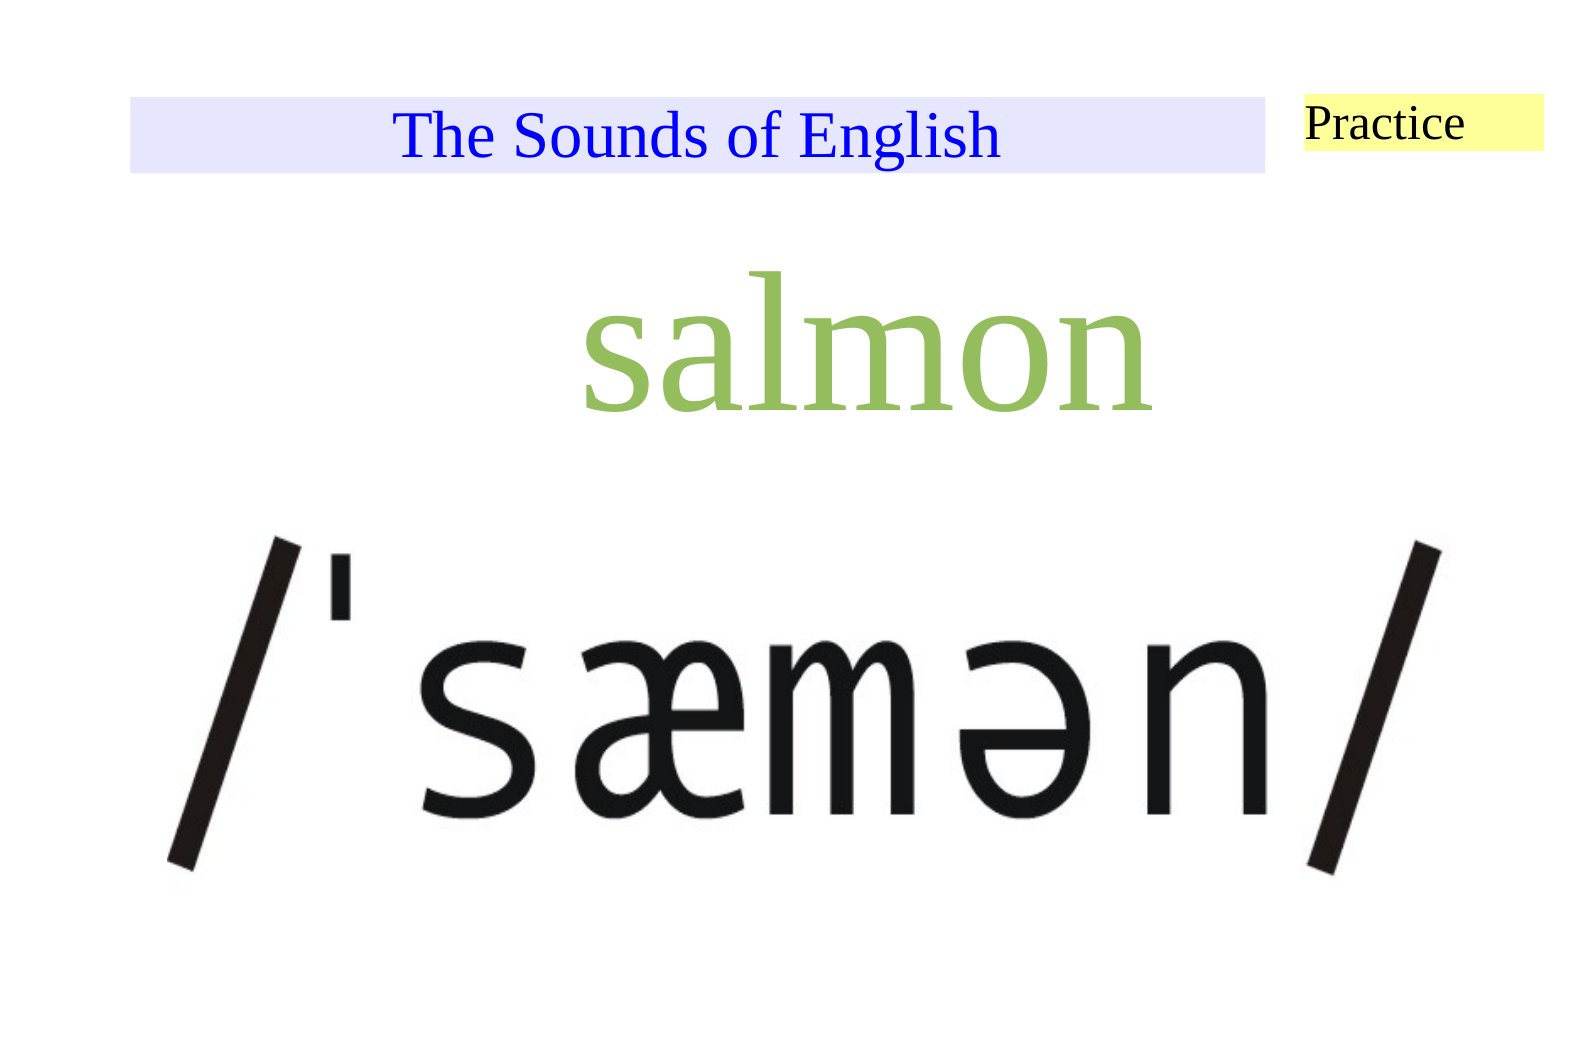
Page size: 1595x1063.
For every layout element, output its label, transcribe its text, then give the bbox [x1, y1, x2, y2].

text_box Practice [1304, 94, 1544, 152]
picture [167, 506, 1563, 1034]
text_box The Sounds of English [130, 97, 1266, 174]
text_box salmon [548, 227, 1187, 456]
